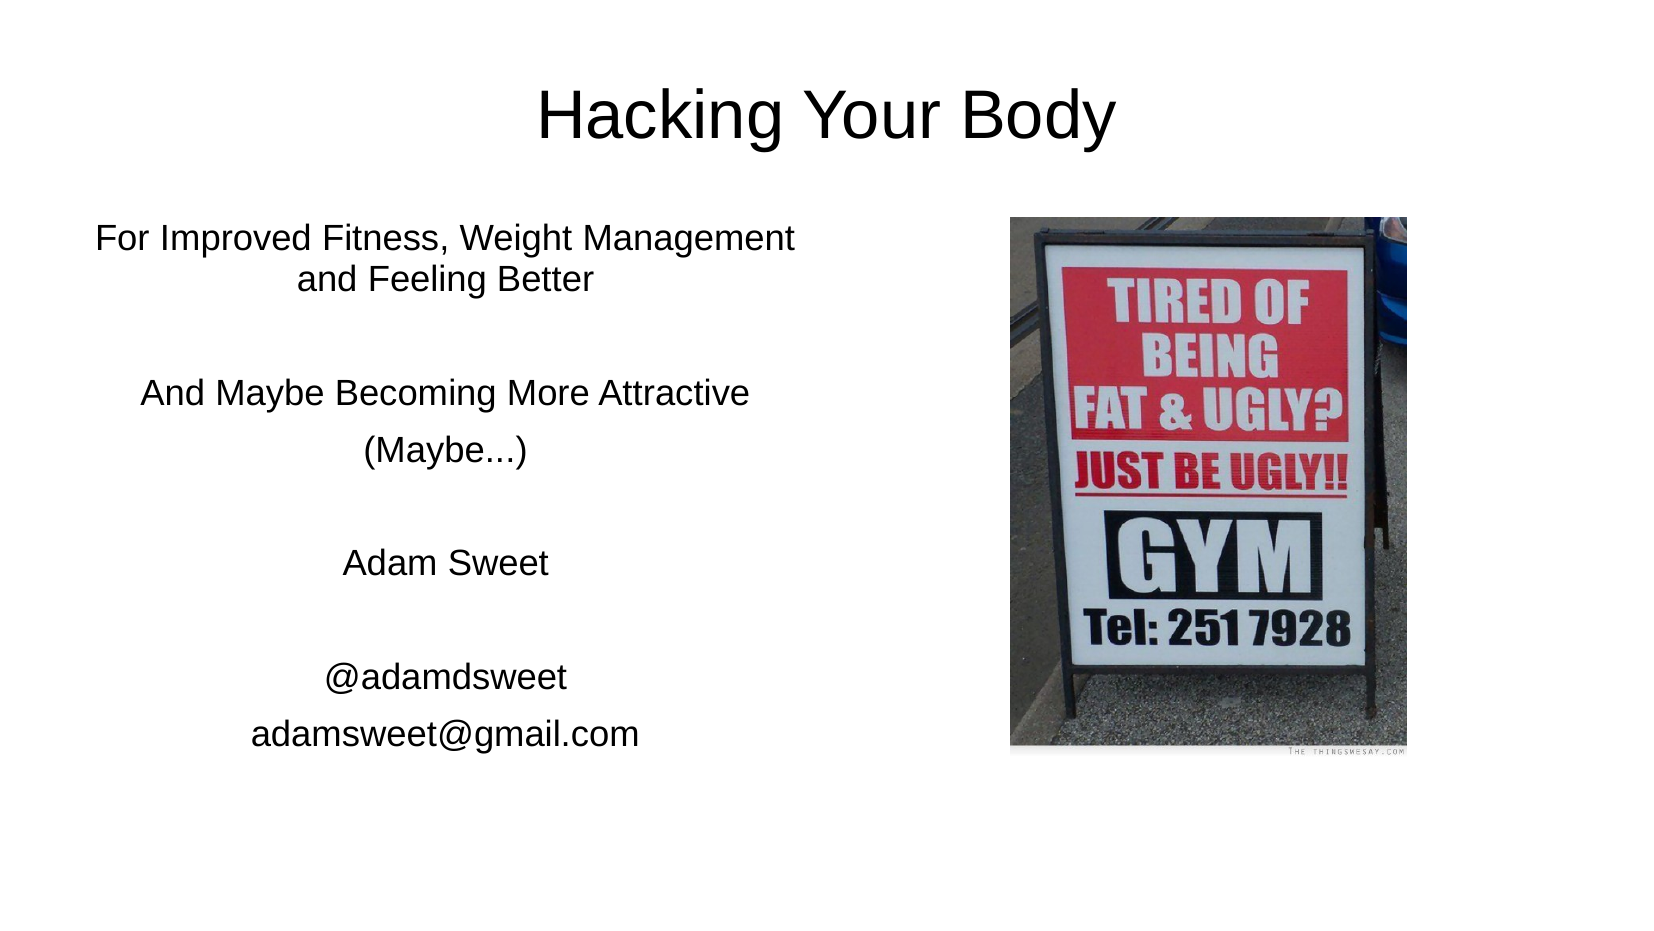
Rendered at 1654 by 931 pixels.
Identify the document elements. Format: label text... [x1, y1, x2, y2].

title Hacking Your Body [82, 37, 1571, 193]
picture [1010, 217, 1407, 758]
list For Improved Fitness, Weight Management and Feeling Better And Maybe Becoming More Attractive (Maybe...) Adam Sweet @adamdsweet adamsweet@gmail.com [82, 217, 809, 758]
